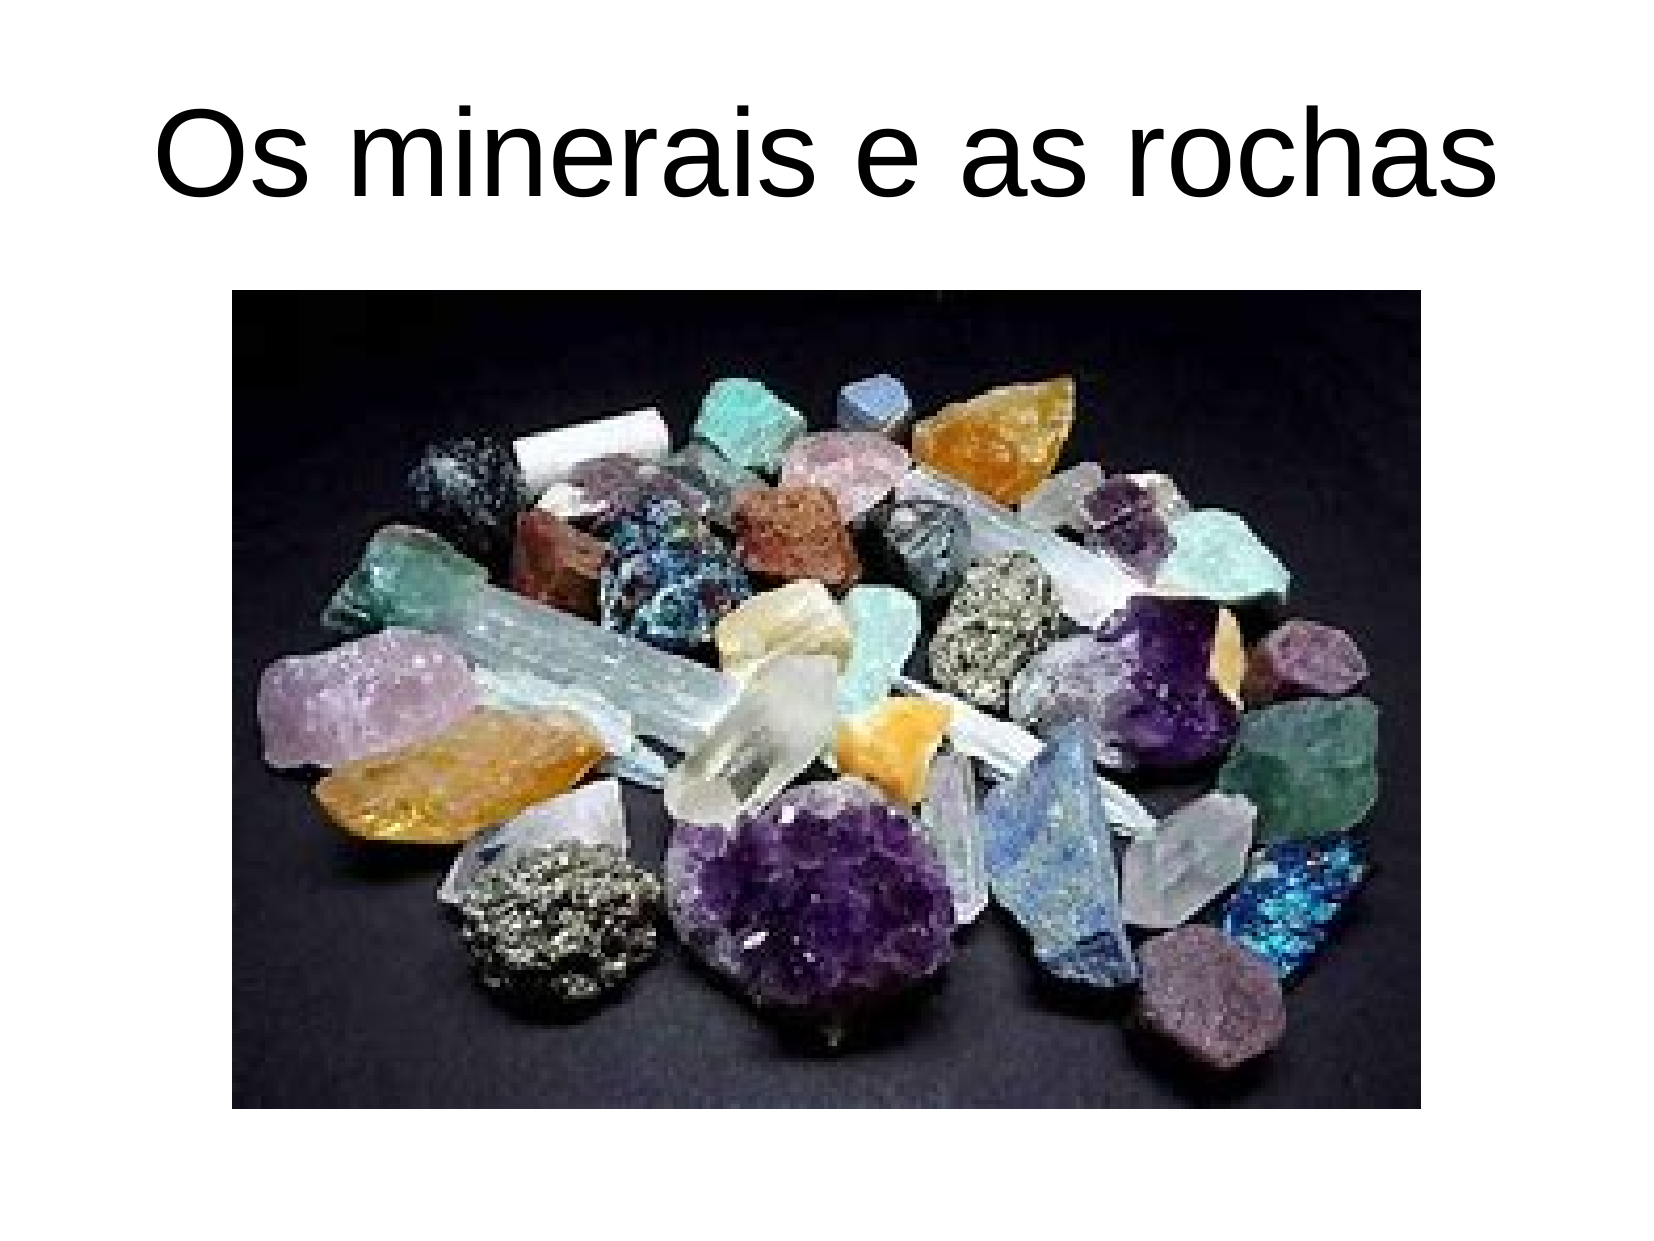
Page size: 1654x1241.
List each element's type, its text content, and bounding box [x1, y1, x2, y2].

title Os minerais e as rochas [82, 49, 1571, 257]
picture [232, 290, 1421, 1109]
